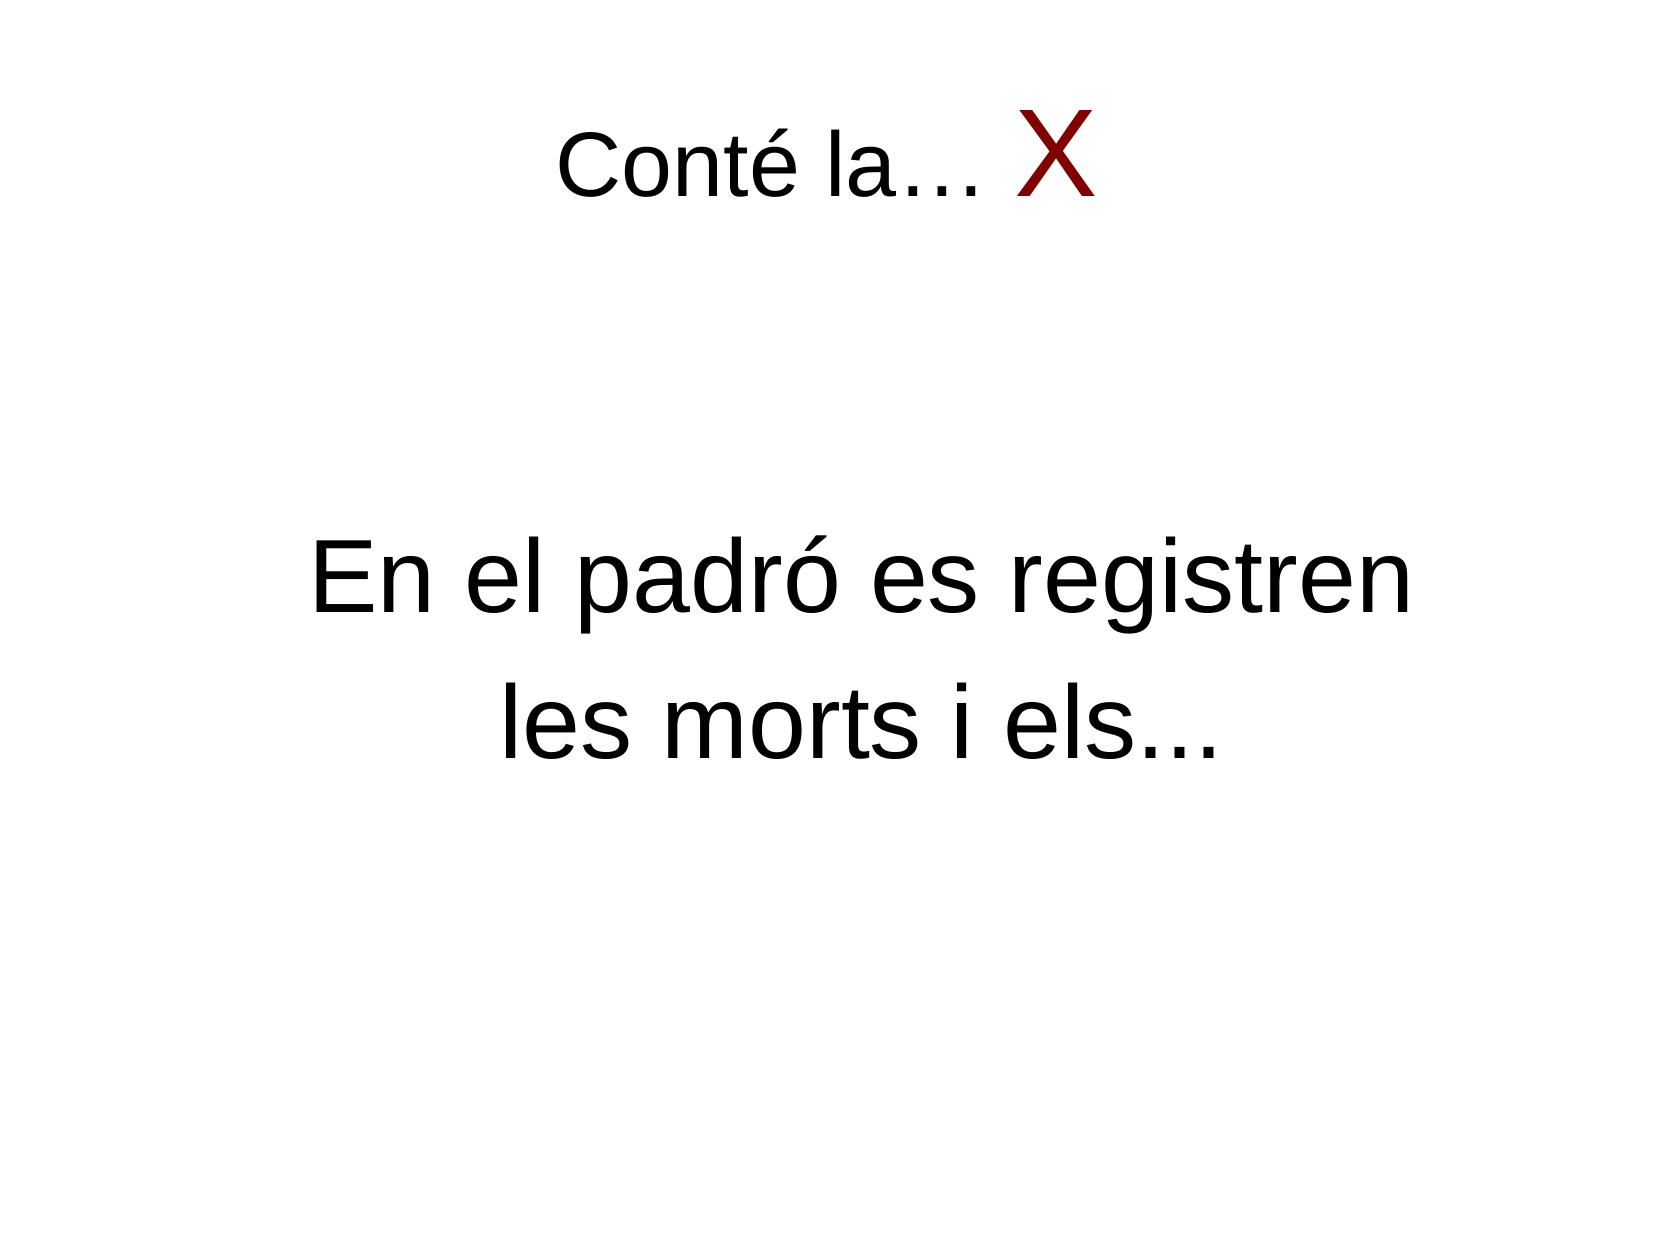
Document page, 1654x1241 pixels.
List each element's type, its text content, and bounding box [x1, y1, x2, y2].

title Conté la… X [82, 49, 1571, 257]
list En el padró es registren les morts i els... [82, 290, 1571, 1010]
